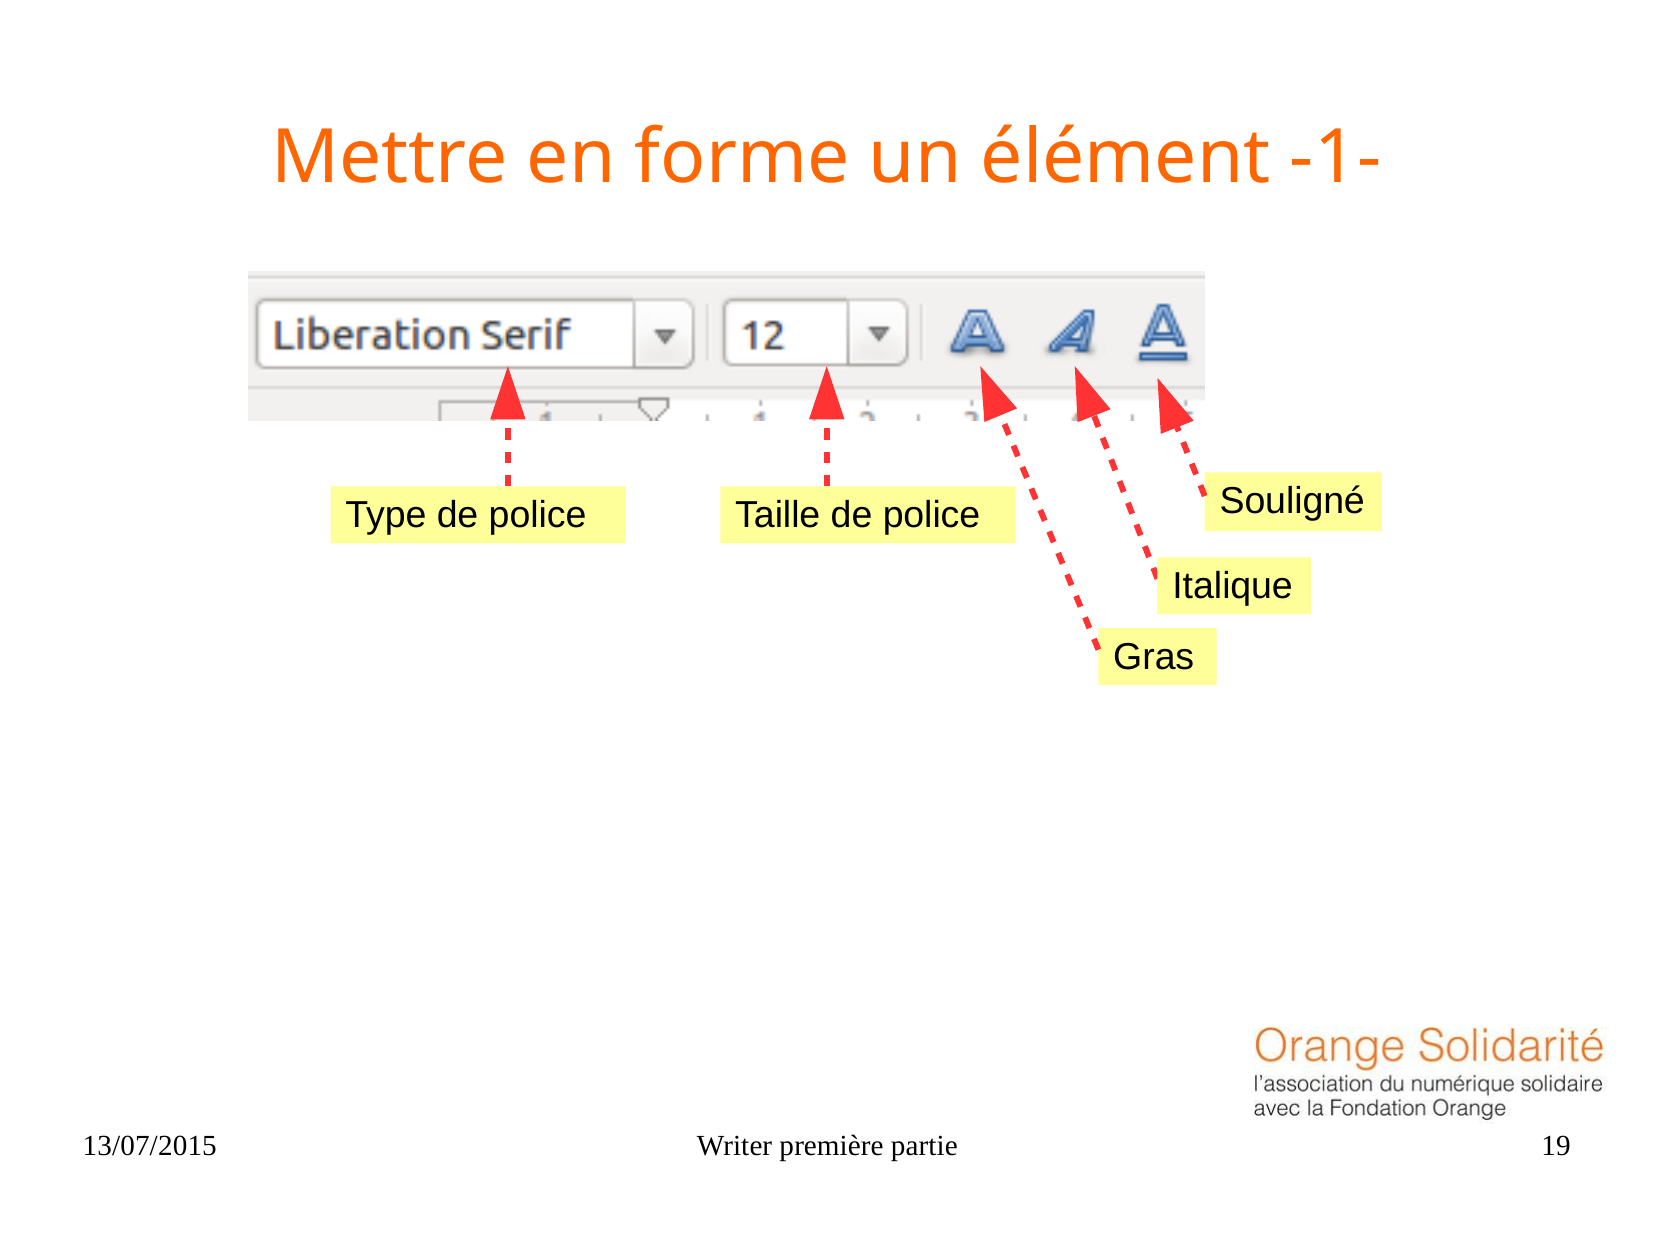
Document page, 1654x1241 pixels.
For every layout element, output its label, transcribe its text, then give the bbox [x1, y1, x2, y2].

text_box Gras [1098, 628, 1217, 686]
picture [1254, 1027, 1607, 1126]
text_box Italique [1157, 557, 1312, 615]
text_box Souligné [1204, 472, 1382, 532]
text_box Taille de police [720, 486, 1016, 544]
picture [248, 271, 1205, 421]
title Mettre en forme un élément -1- [82, 49, 1571, 257]
text_box Type de police [330, 486, 626, 544]
